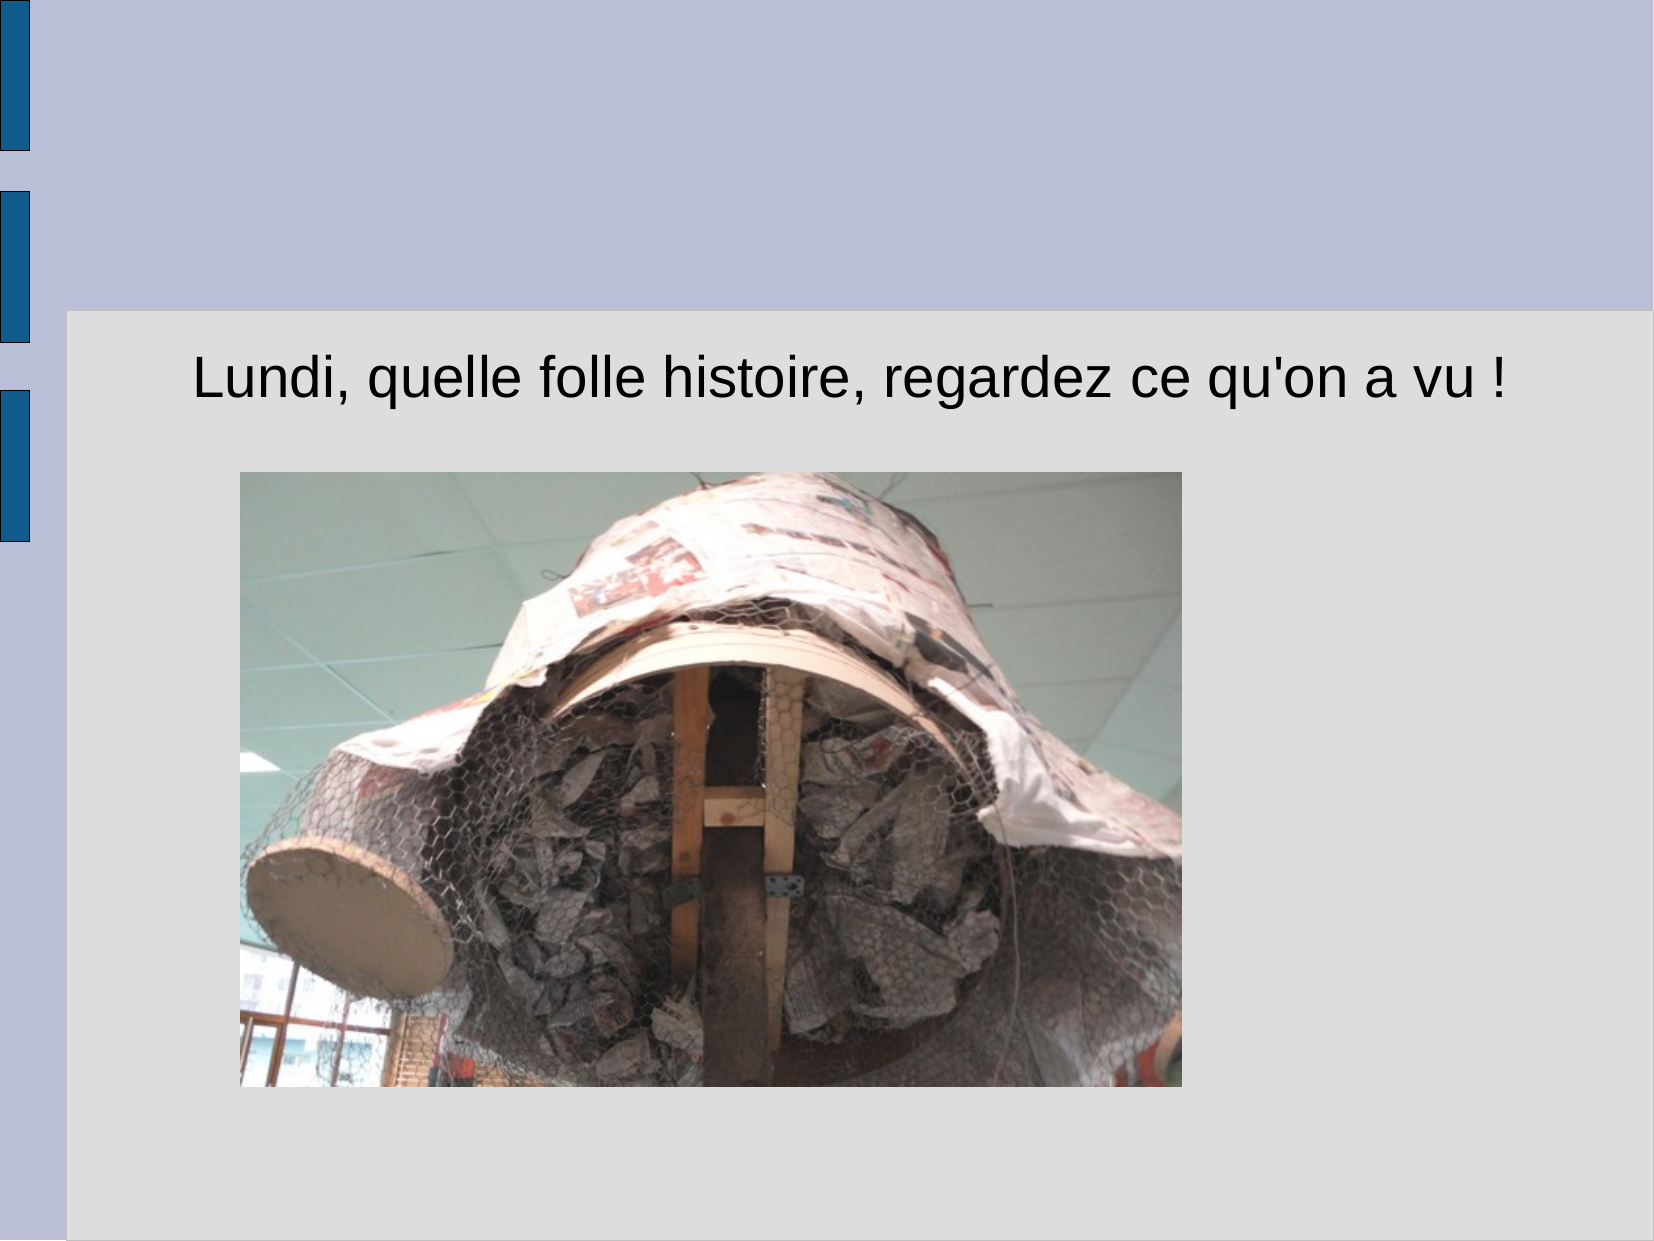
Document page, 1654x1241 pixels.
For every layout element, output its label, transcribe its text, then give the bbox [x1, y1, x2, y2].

list Lundi, quelle folle histoire, regardez ce qu'on a vu ! [121, 344, 1534, 1127]
picture [240, 472, 1182, 1087]
